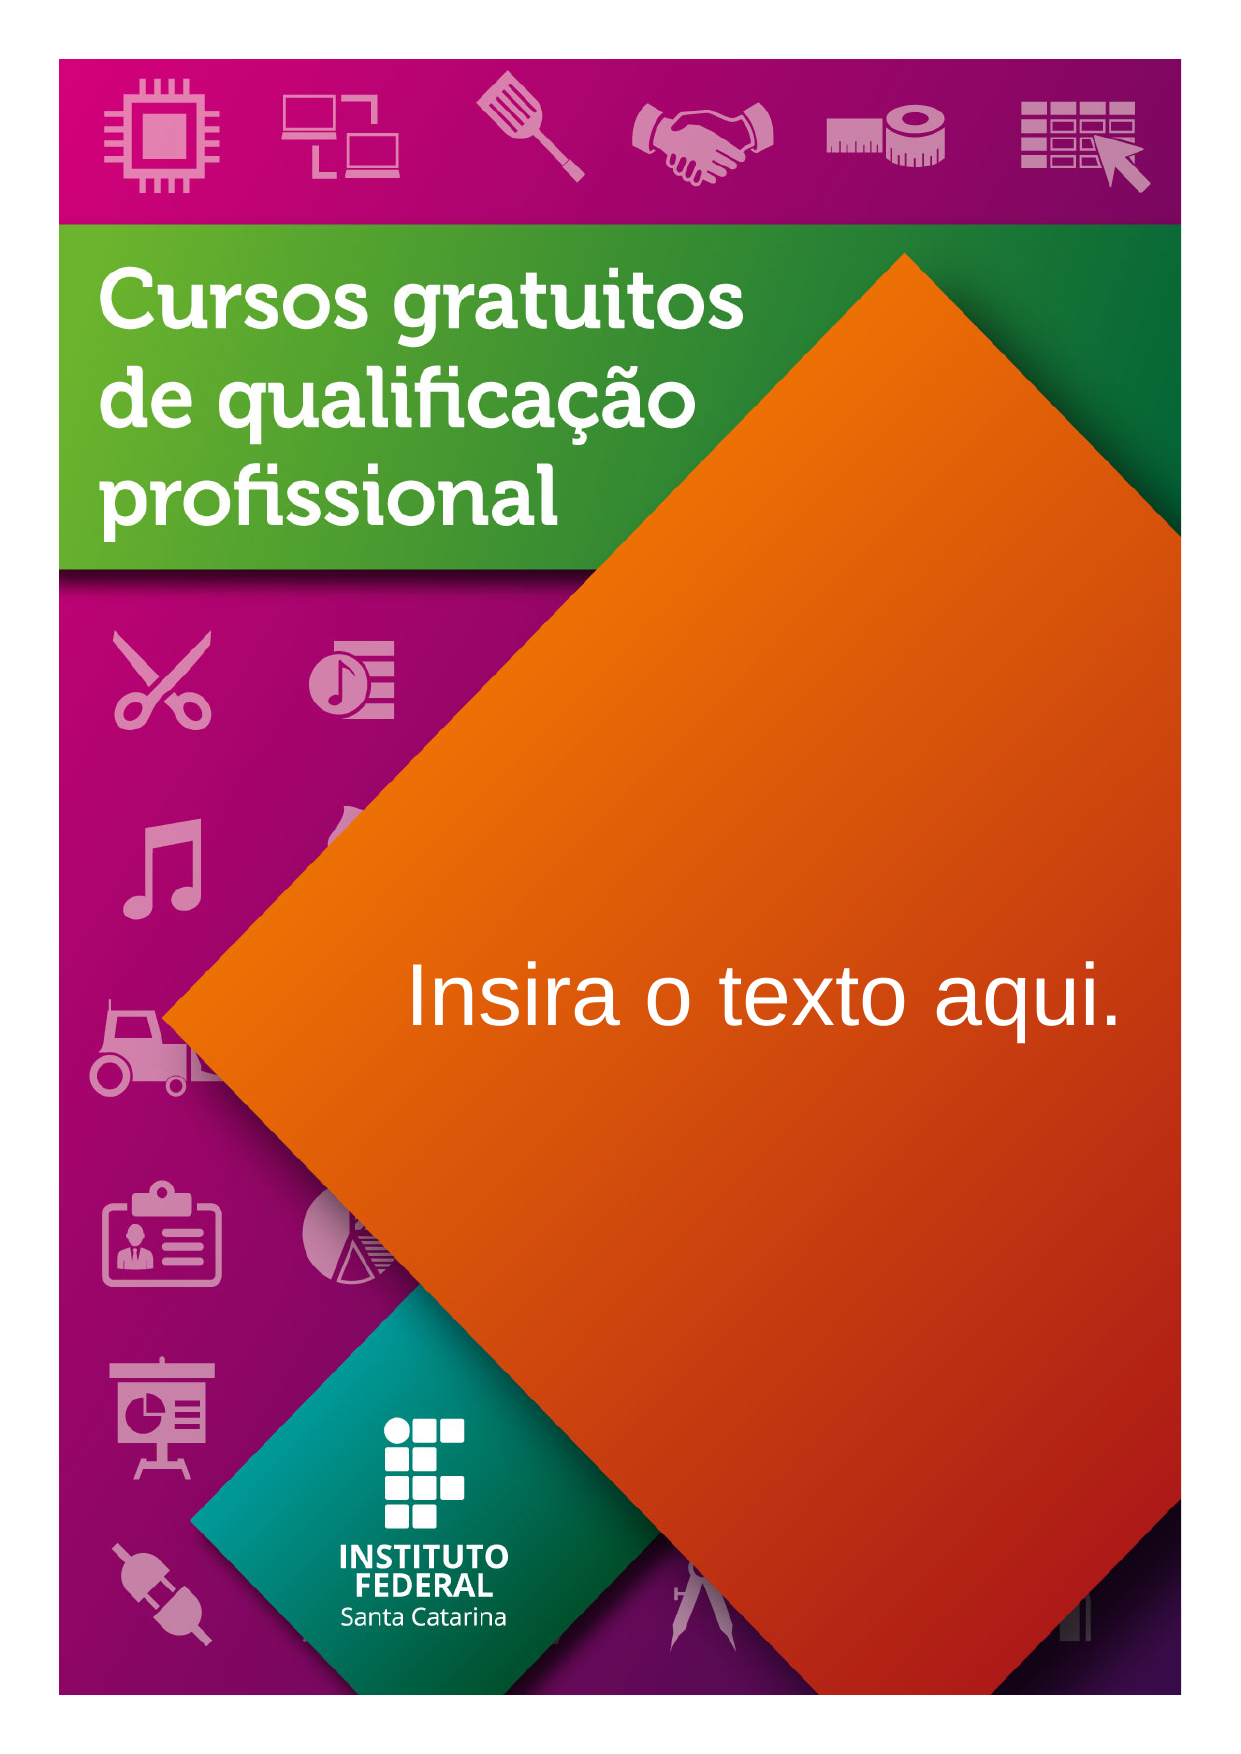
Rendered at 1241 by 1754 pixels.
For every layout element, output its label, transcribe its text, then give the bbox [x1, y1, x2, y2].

subtitle Insira o texto aqui. [354, 441, 1125, 1548]
picture [59, 59, 1182, 1695]
